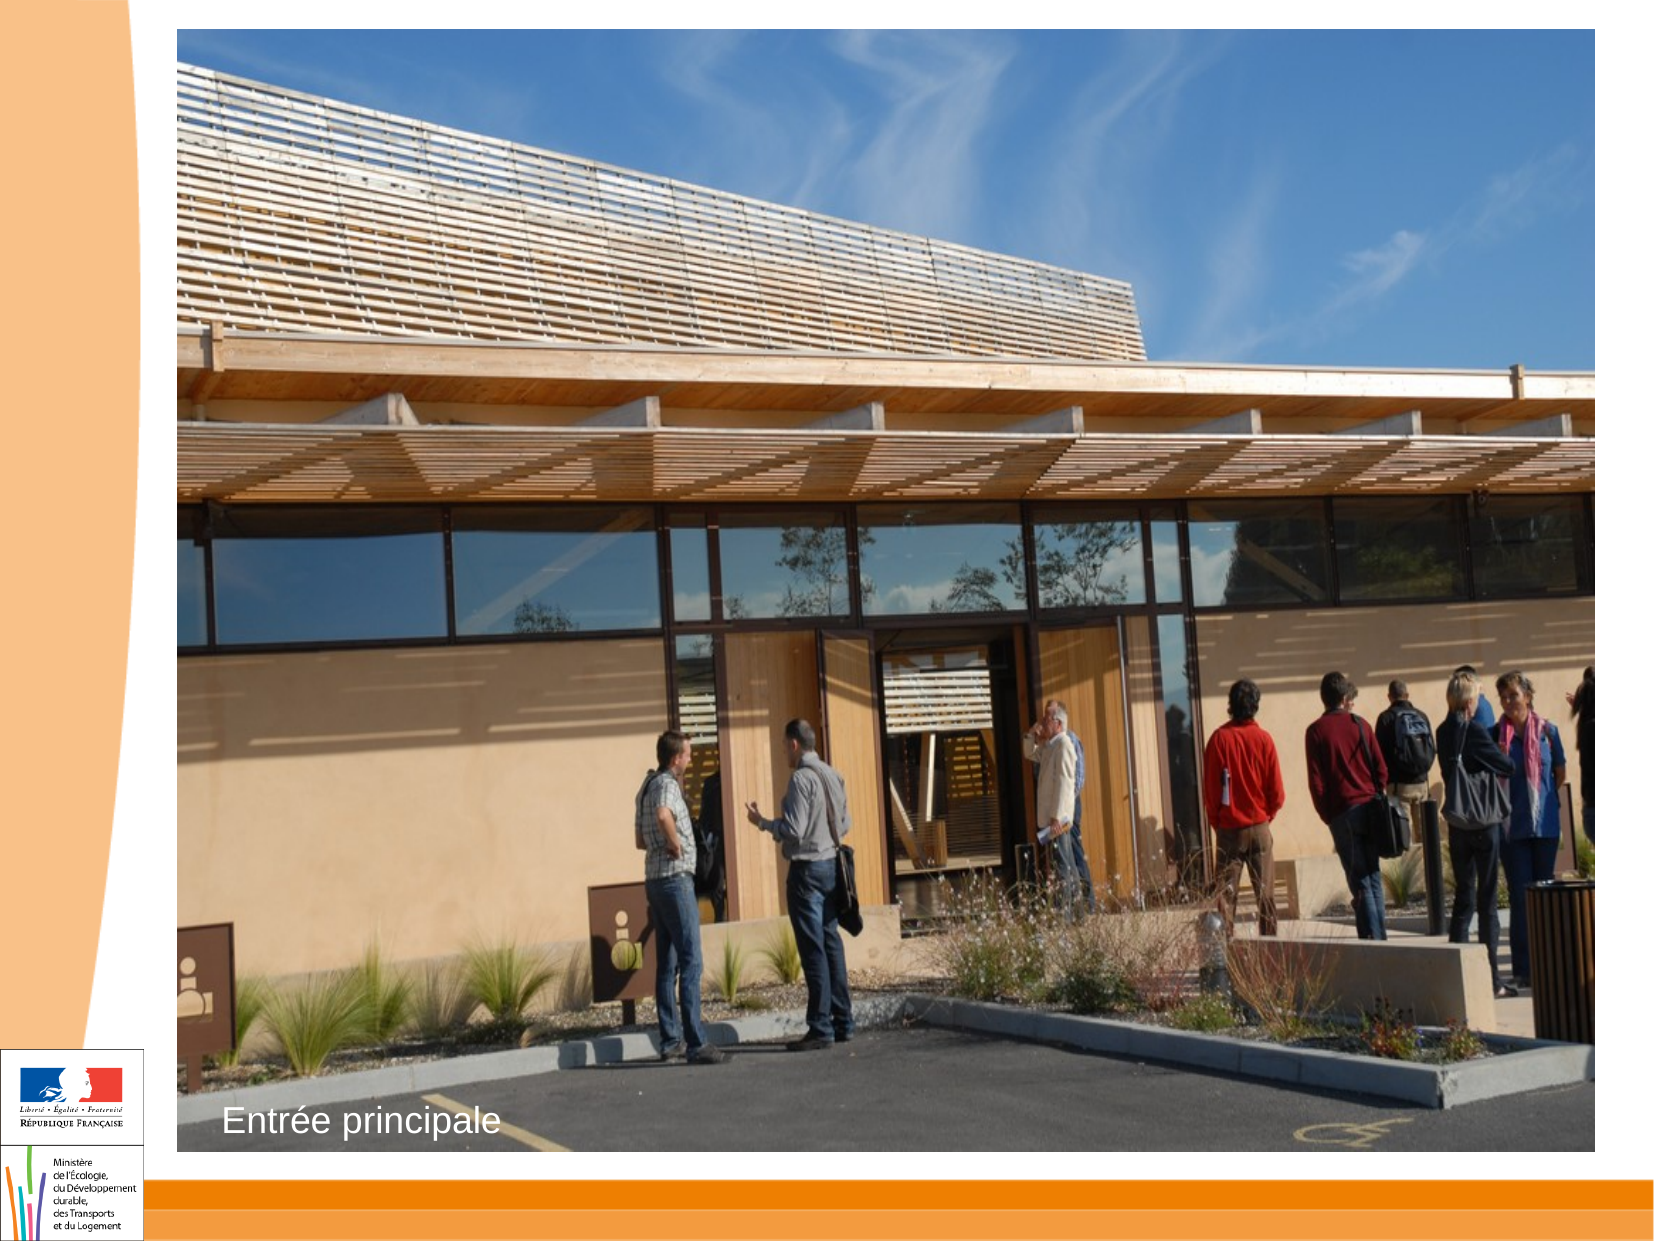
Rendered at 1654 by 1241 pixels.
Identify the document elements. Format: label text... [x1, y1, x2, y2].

text_box Entrée principale [206, 1092, 857, 1150]
picture [0, 0, 1654, 1241]
